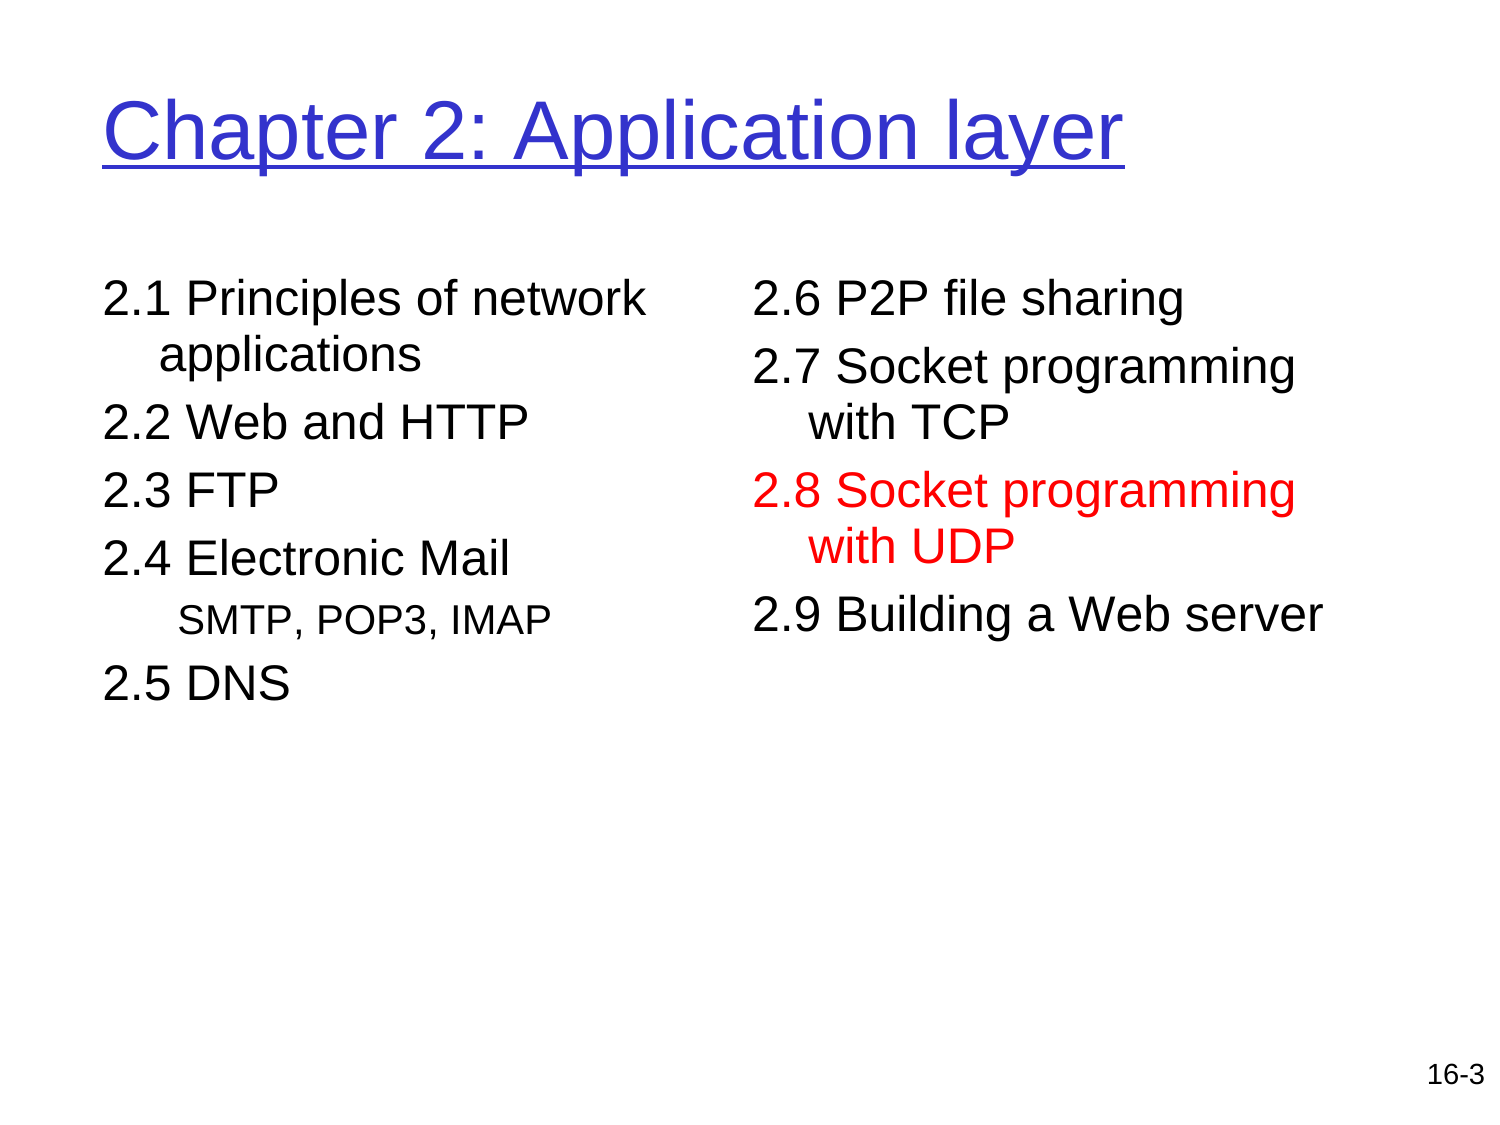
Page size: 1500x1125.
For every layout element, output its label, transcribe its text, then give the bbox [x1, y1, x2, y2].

list 2.6 P2P file sharing 2.7 Socket programming with TCP 2.8 Socket programming with UDP 2.9 Building a Web server [737, 262, 1403, 1026]
title Chapter 2: Application layer [87, 37, 1363, 225]
list 2.1 Principles of network applications 2.2 Web and HTTP 2.3 FTP 2.4 Electronic Mail SMTP, POP3, IMAP 2.5 DNS [87, 262, 713, 1026]
